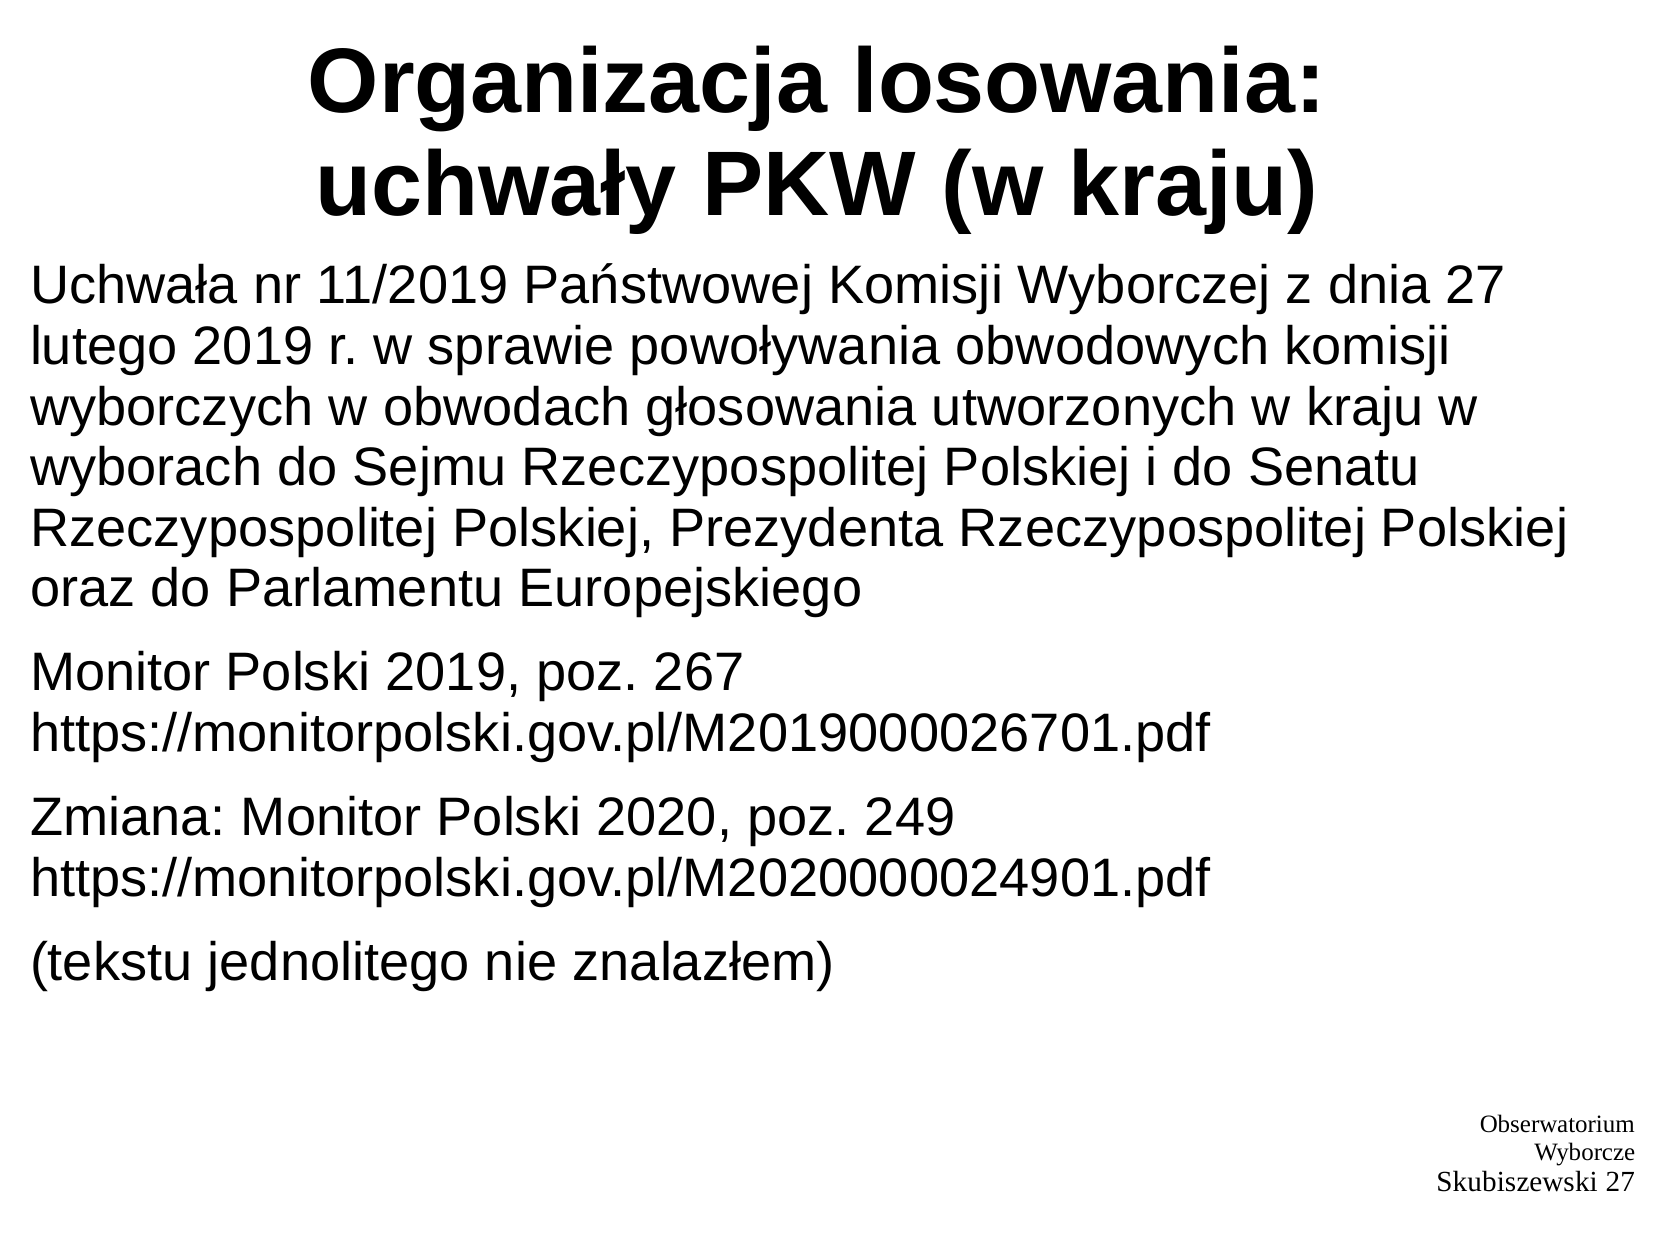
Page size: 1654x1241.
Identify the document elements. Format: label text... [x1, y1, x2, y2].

title Organizacja losowania: uchwały PKW (w kraju) [0, 30, 1636, 236]
list Uchwała nr 11/2019 Państwowej Komisji Wyborczej z dnia 27 lutego 2019 r. w sprawie powoływania obwodowych komisji wyborczych w obwodach głosowania utworzonych w kraju w wyborach do Sejmu Rzeczypospolitej Polskiej i do Senatu Rzeczypospolitej Polskiej, Prezydenta Rzeczypospolitej Polskiej oraz do Parlamentu Europejskiego Monitor Polski 2019, poz. 267 https://monitorpolski.gov.pl/M2019000026701.pdf Zmiana: Monitor Polski 2020, poz. 249https://monitorpolski.gov.pl/M2020000024901.pdf (tekstu jednolitego nie znalazłem) [30, 255, 1621, 1216]
